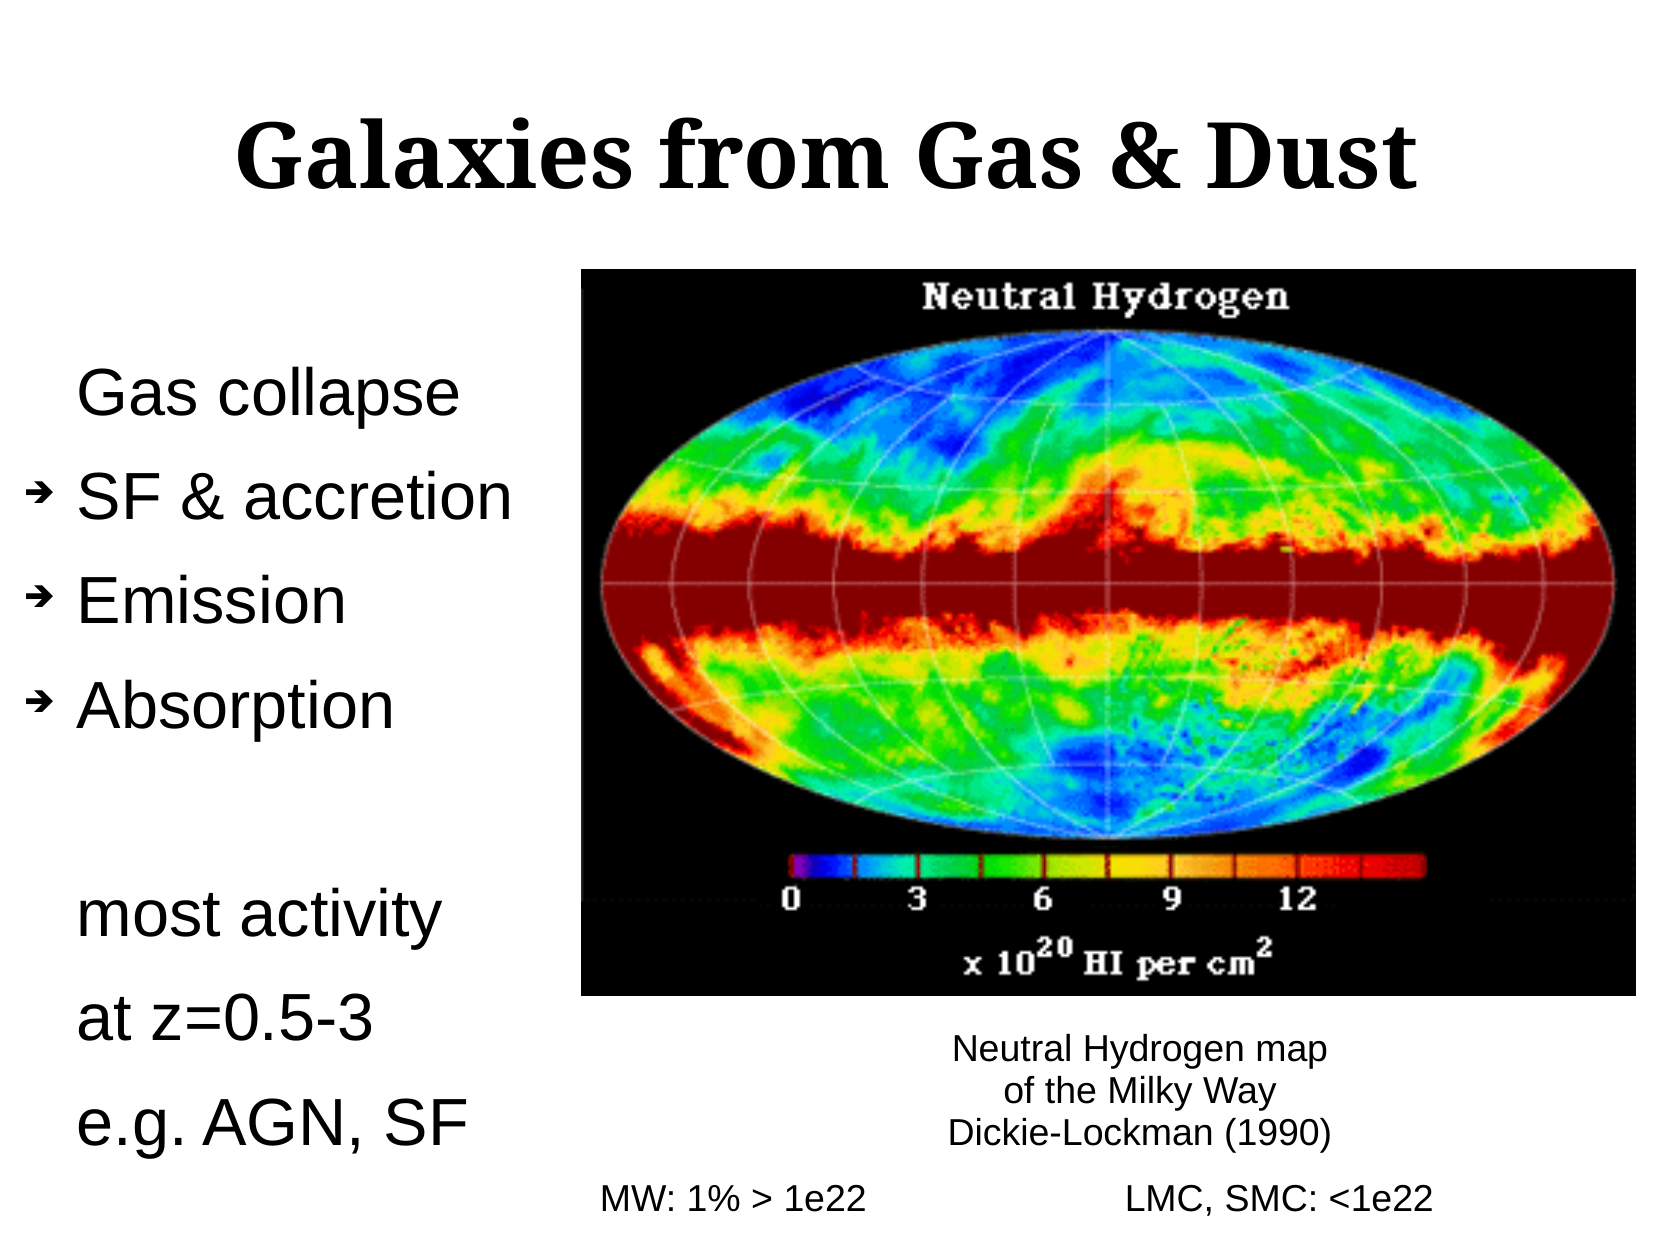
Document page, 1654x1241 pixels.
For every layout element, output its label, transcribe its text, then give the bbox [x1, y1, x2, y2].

title Galaxies from Gas & Dust [82, 49, 1571, 257]
text_box Neutral Hydrogen map of the Milky Way Dickie-Lockman (1990) [870, 1020, 1411, 1161]
text_box MW: 1% > 1e22 [585, 1170, 1051, 1227]
text_box LMC, SMC: <1e22 [1110, 1170, 1576, 1227]
list Gas collapse SF & accretion Emission Absorption most activity at z=0.5-3 e.g. AGN, SF [5, 354, 1495, 1227]
picture [581, 269, 1636, 996]
